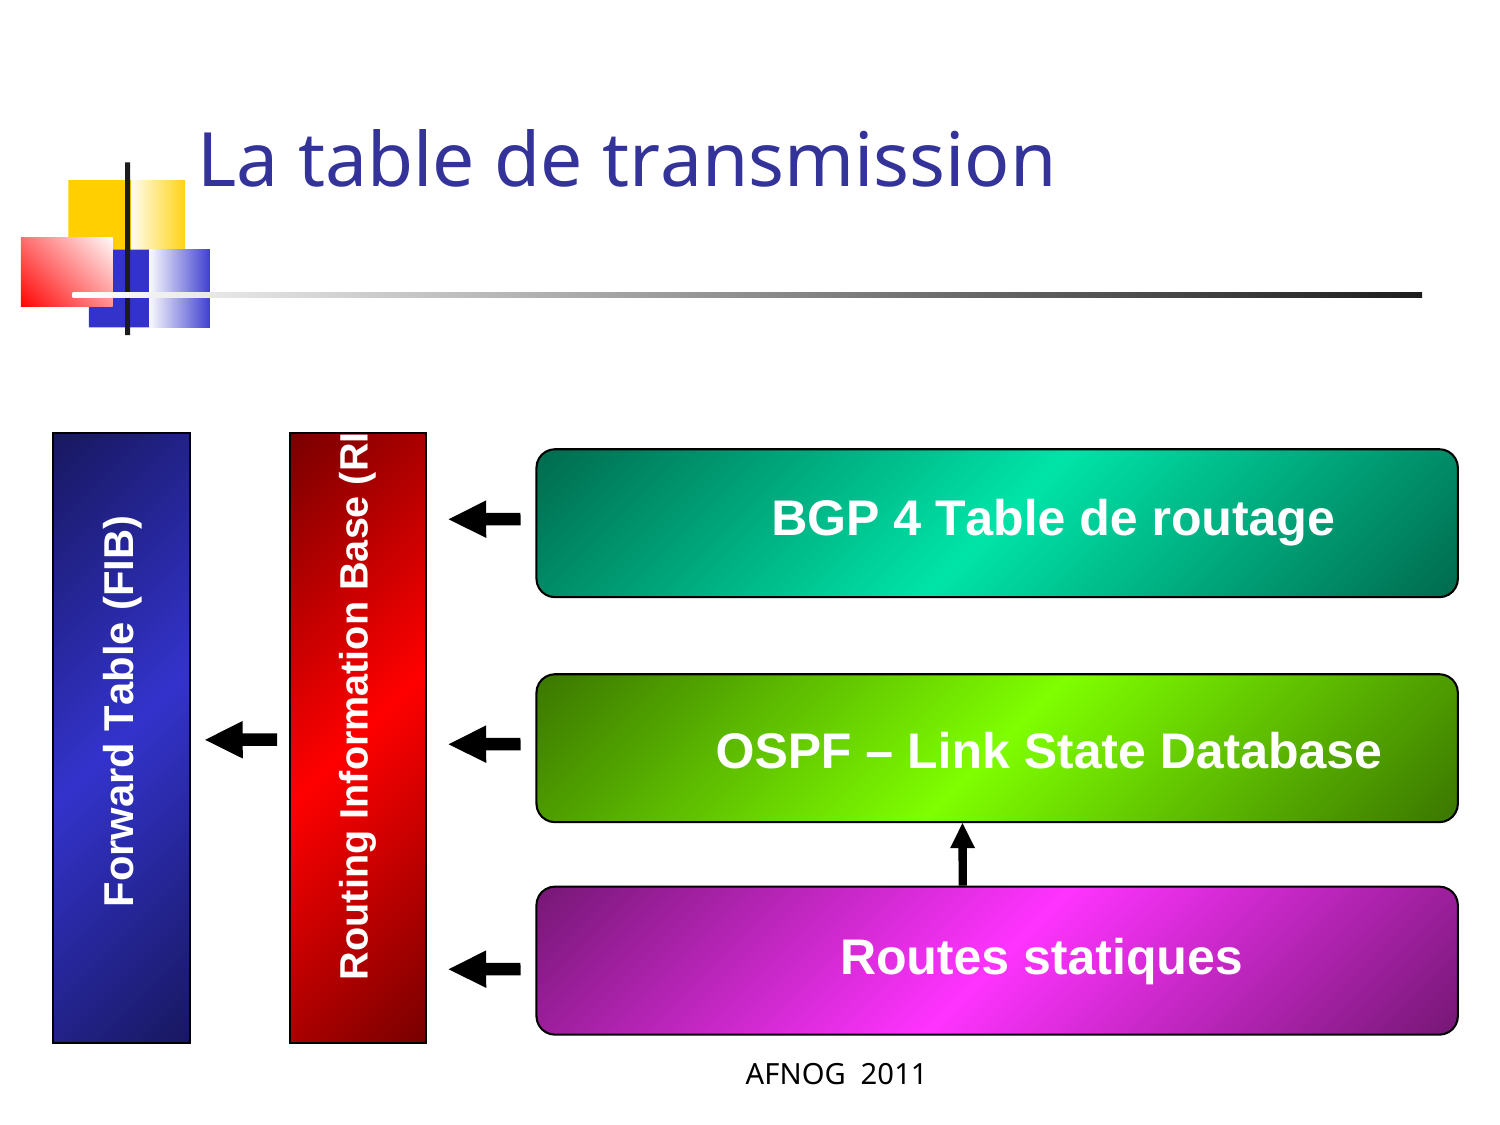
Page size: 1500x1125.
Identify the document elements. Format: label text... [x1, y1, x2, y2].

text_box BGP 4 Table de routage [756, 483, 1351, 554]
text_box [536, 674, 1458, 823]
text_box [536, 886, 1458, 1035]
text_box Routing Information Base (RIB)‏ [324, 375, 385, 996]
text_box OSPF – Link State Database [700, 716, 1398, 788]
text_box Forward Table (FIB)‏ [88, 500, 151, 923]
text_box AFNOG 2011 [599, 1035, 1074, 1099]
text_box Routes statiques [824, 922, 1258, 994]
text_box [289, 432, 427, 1043]
title La table de transmission [183, 66, 1500, 254]
text_box [53, 432, 190, 1043]
